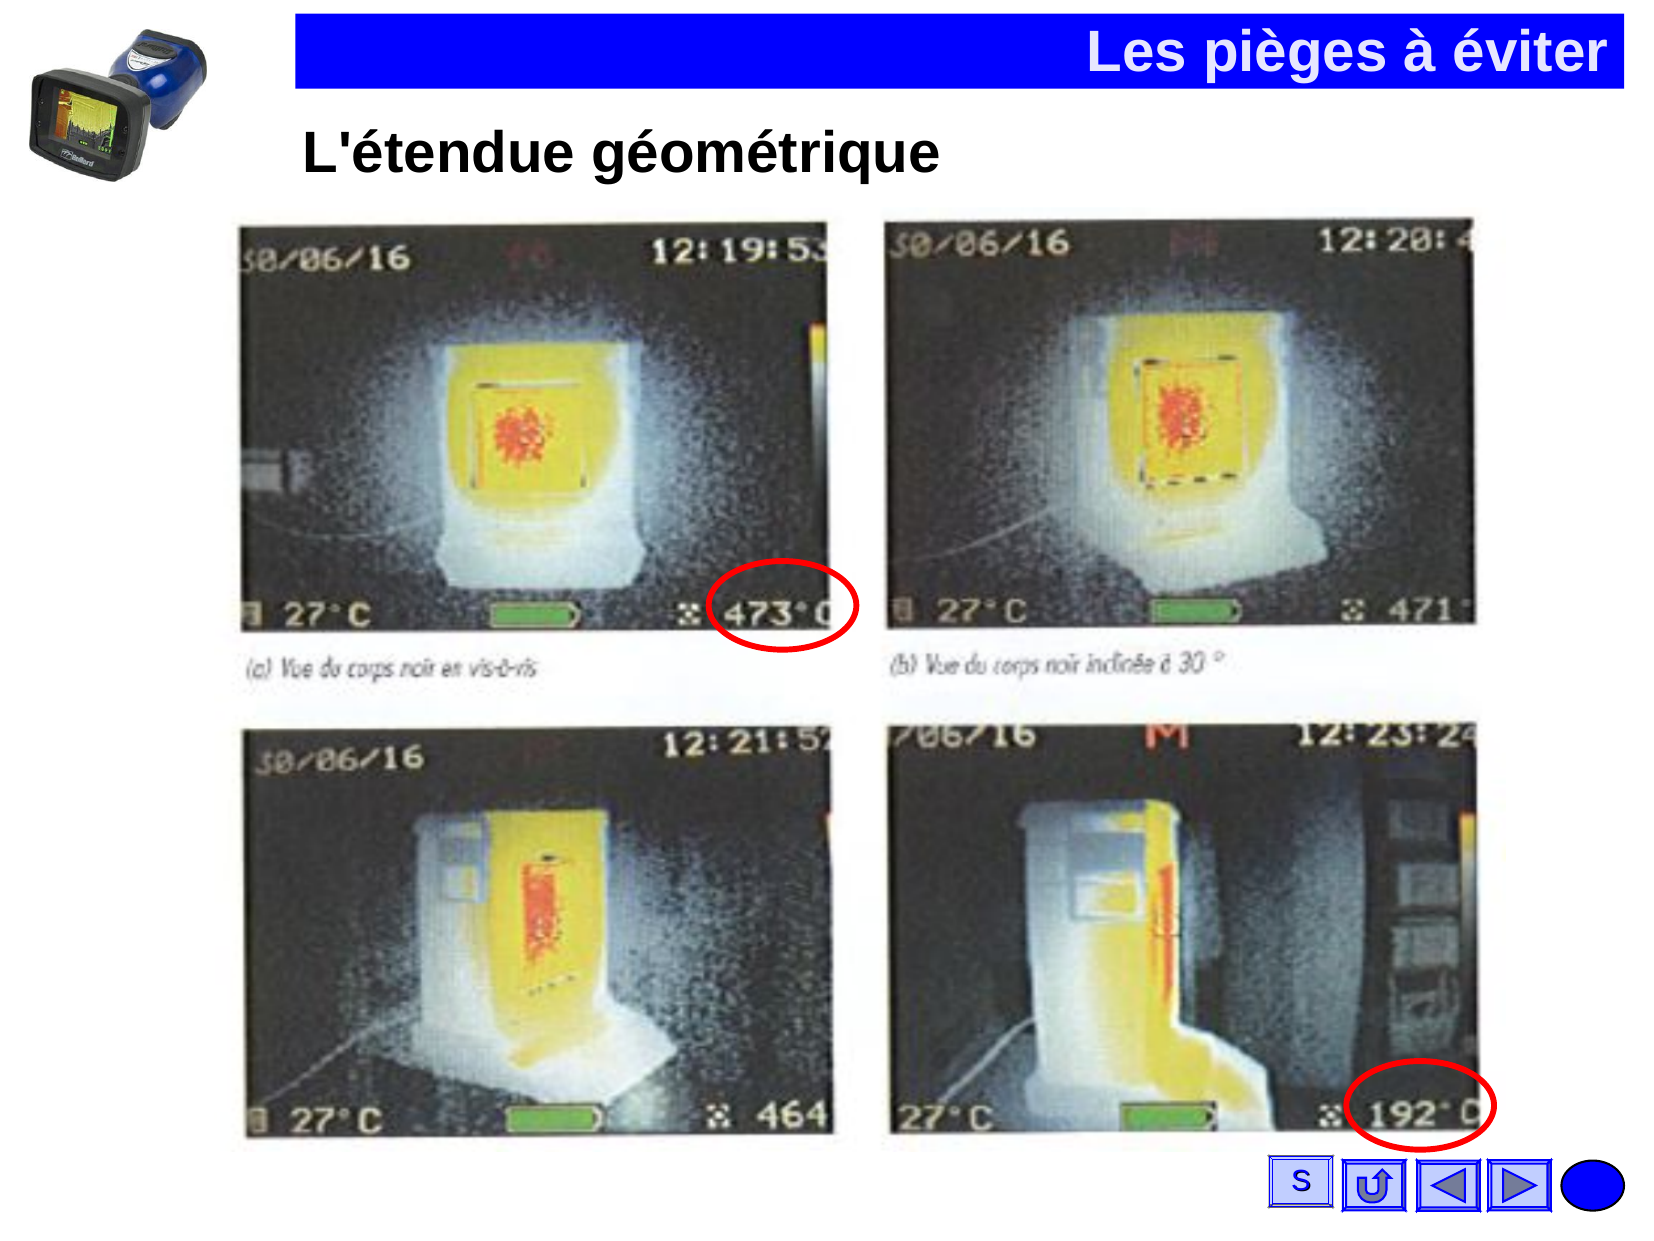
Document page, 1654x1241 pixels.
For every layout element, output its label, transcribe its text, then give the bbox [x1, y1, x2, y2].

picture [1350, 1065, 1491, 1146]
text_box [1561, 1160, 1625, 1211]
text_box Les pièges à éviter [295, 13, 1625, 89]
text_box L'étendue géométrique [287, 112, 957, 193]
picture [29, 29, 207, 182]
picture [213, 206, 1506, 1152]
